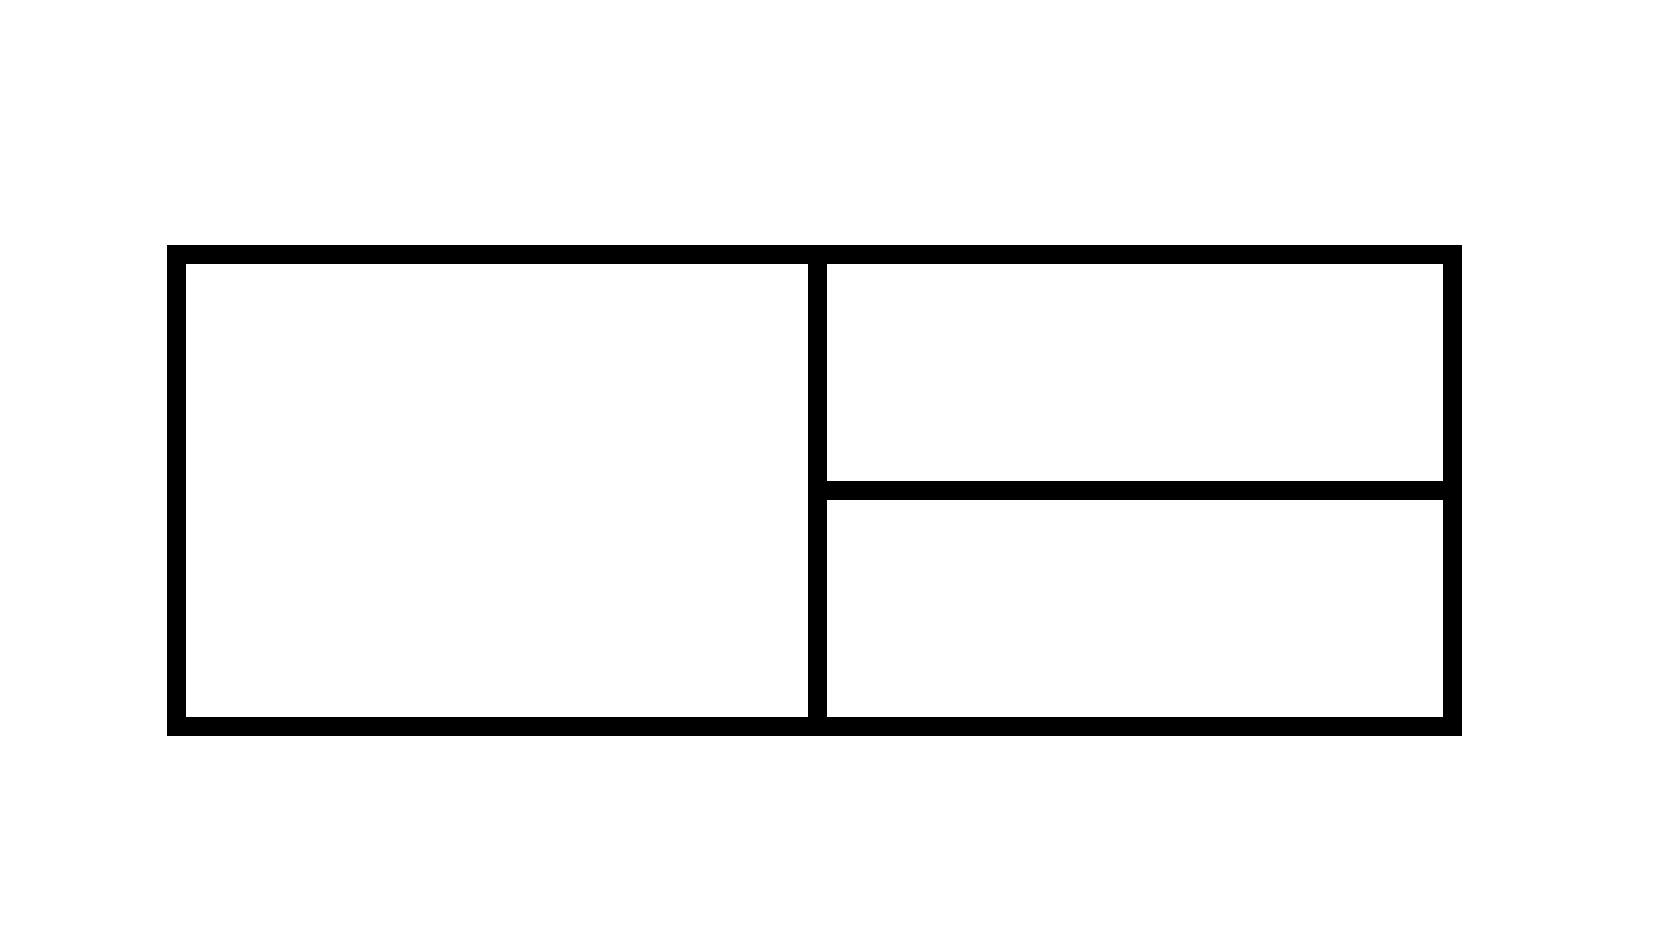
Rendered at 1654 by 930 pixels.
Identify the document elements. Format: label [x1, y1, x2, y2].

table_header [827, 264, 1443, 481]
table_header [186, 264, 808, 717]
table_cell [827, 500, 1443, 717]
